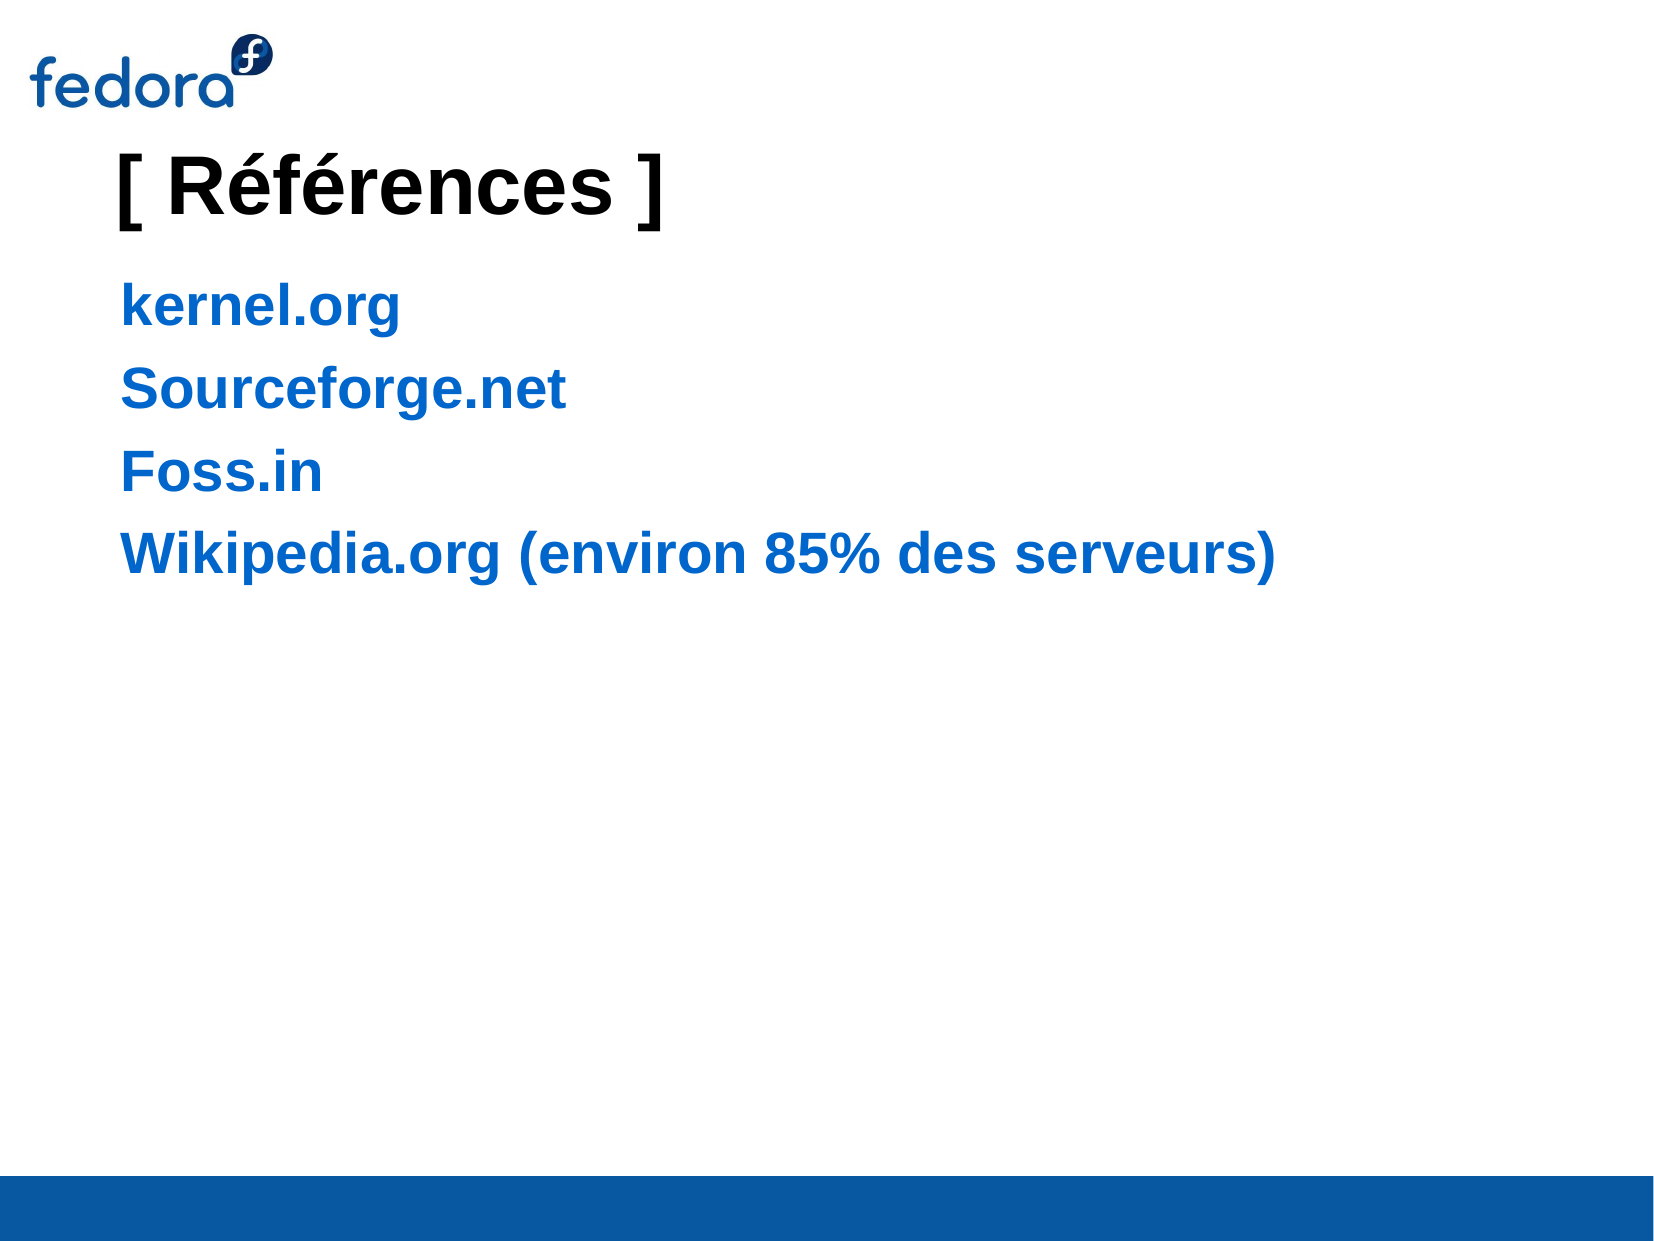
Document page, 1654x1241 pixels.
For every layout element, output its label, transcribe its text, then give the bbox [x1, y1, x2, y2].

picture [22, 27, 277, 115]
list kernel.org Sourceforge.net Foss.in Wikipedia.org (environ 85% des serveurs) [118, 272, 1523, 1092]
picture [0, 1176, 1654, 1241]
title [ Références ] [115, 122, 1521, 249]
